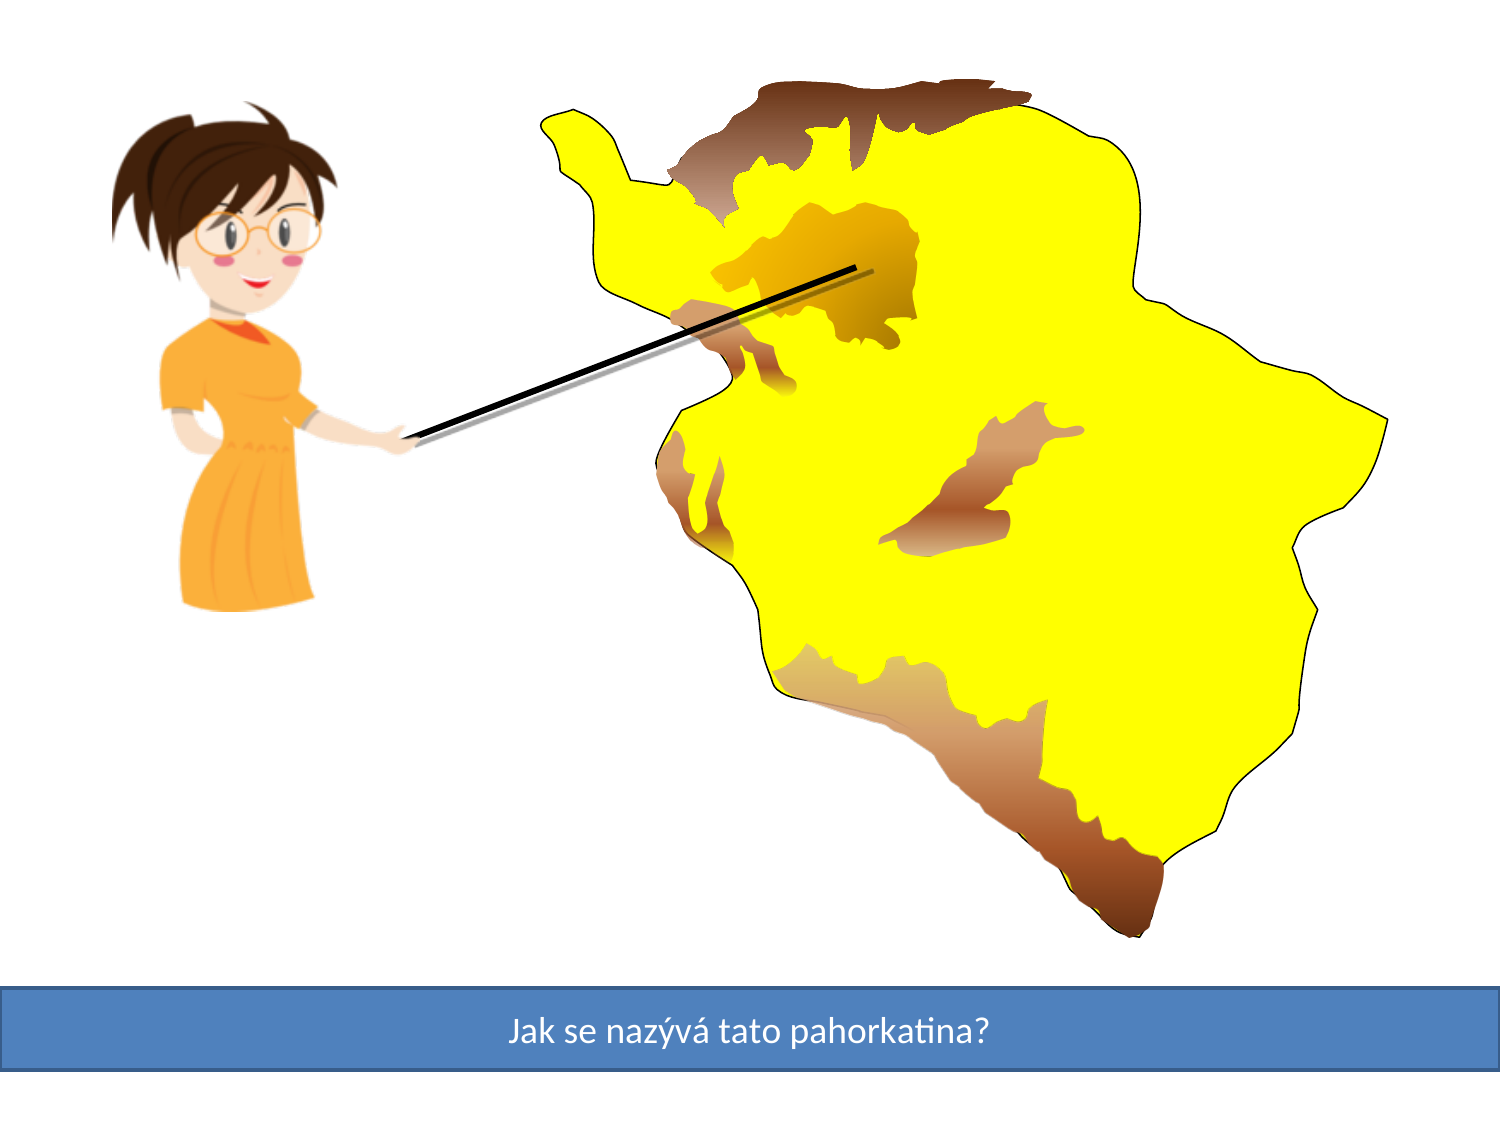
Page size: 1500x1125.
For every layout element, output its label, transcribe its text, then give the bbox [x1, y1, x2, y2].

picture [877, 400, 1086, 557]
text_box Jak se nazývá tato pahorkatina? [0, 987, 1500, 1071]
text_box [420, 279, 549, 416]
picture [655, 429, 734, 564]
picture [112, 101, 420, 612]
picture [669, 201, 920, 399]
picture [771, 642, 1165, 940]
text_box [540, 0, 1388, 863]
